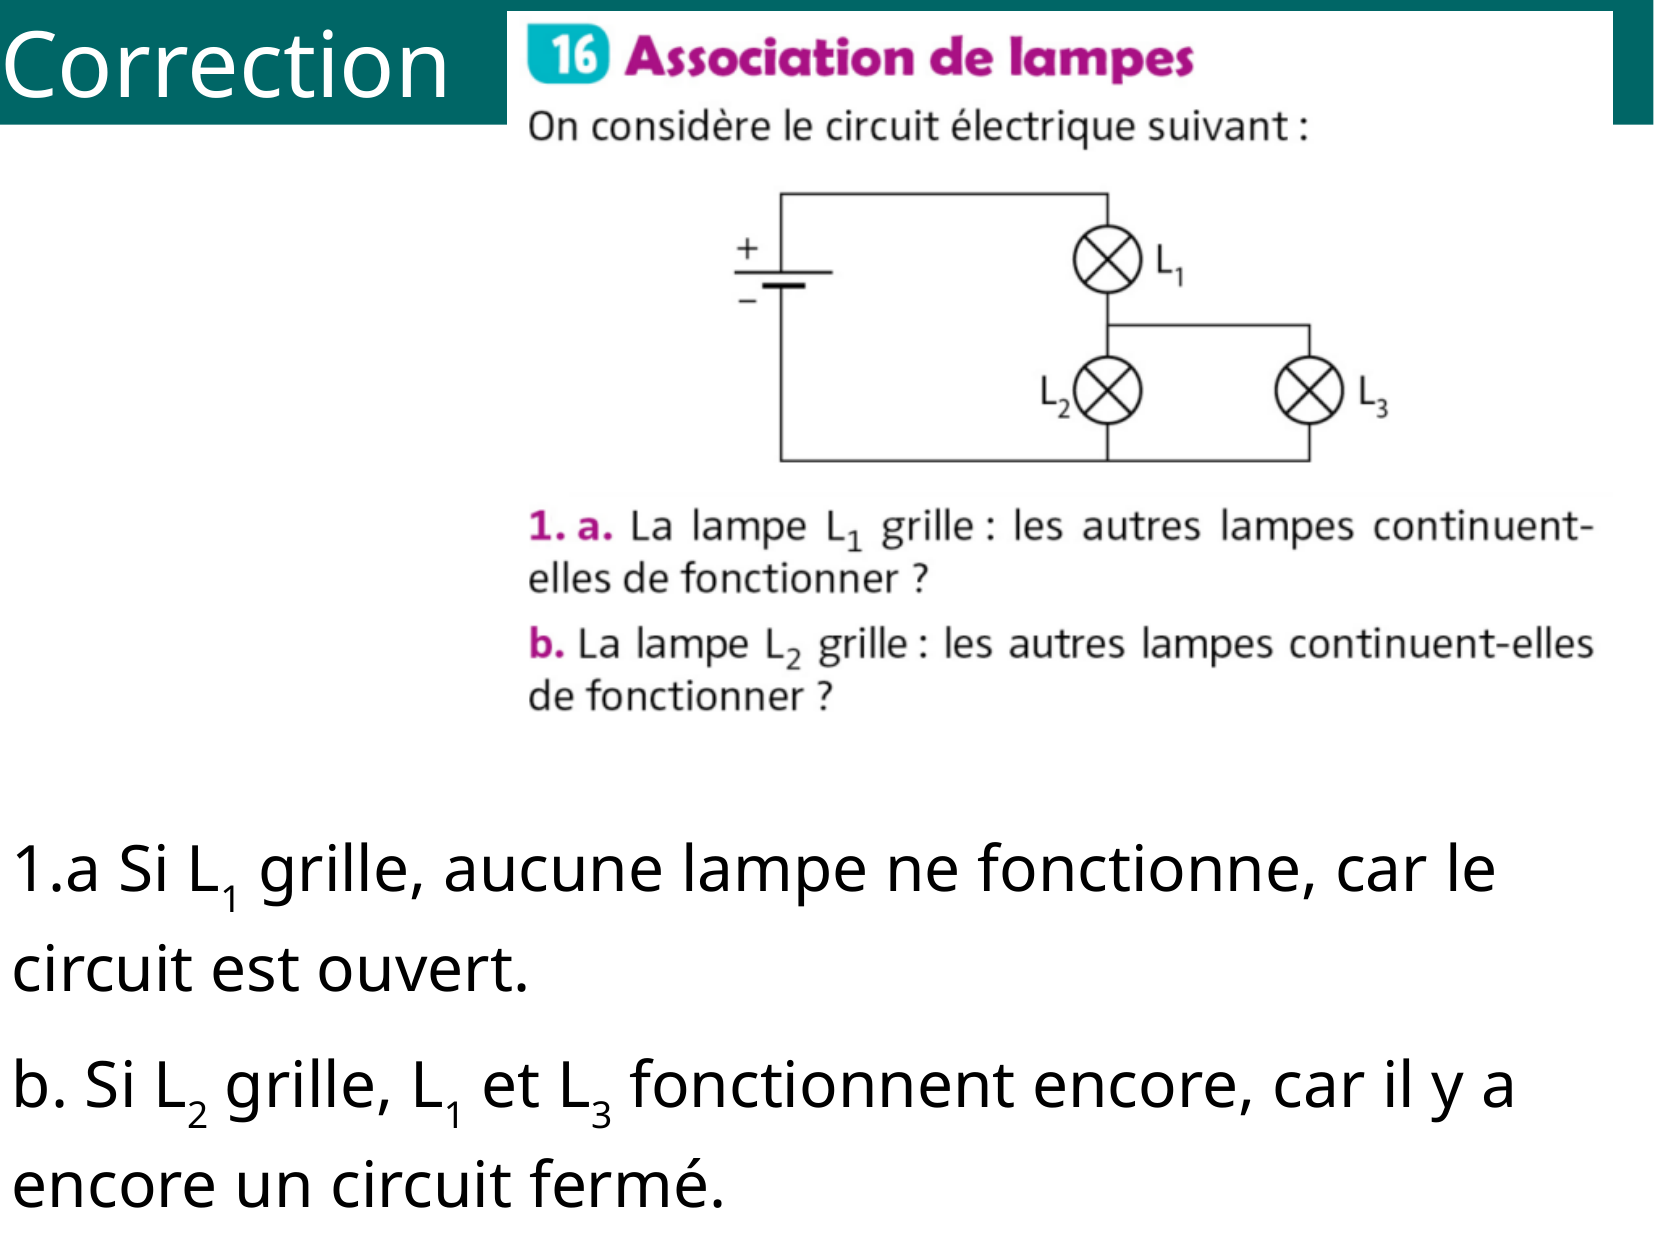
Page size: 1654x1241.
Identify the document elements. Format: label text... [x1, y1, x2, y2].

list 1.a Si L1 grille, aucune lampe ne fonctionne, car le circuit est ouvert. b. Si L2 grille, L1 et L3 fonctionnent encore, car il y a encore un circuit fermé. [11, 129, 1642, 1229]
title Correction [0, 8, 1654, 116]
picture [507, 11, 1613, 733]
